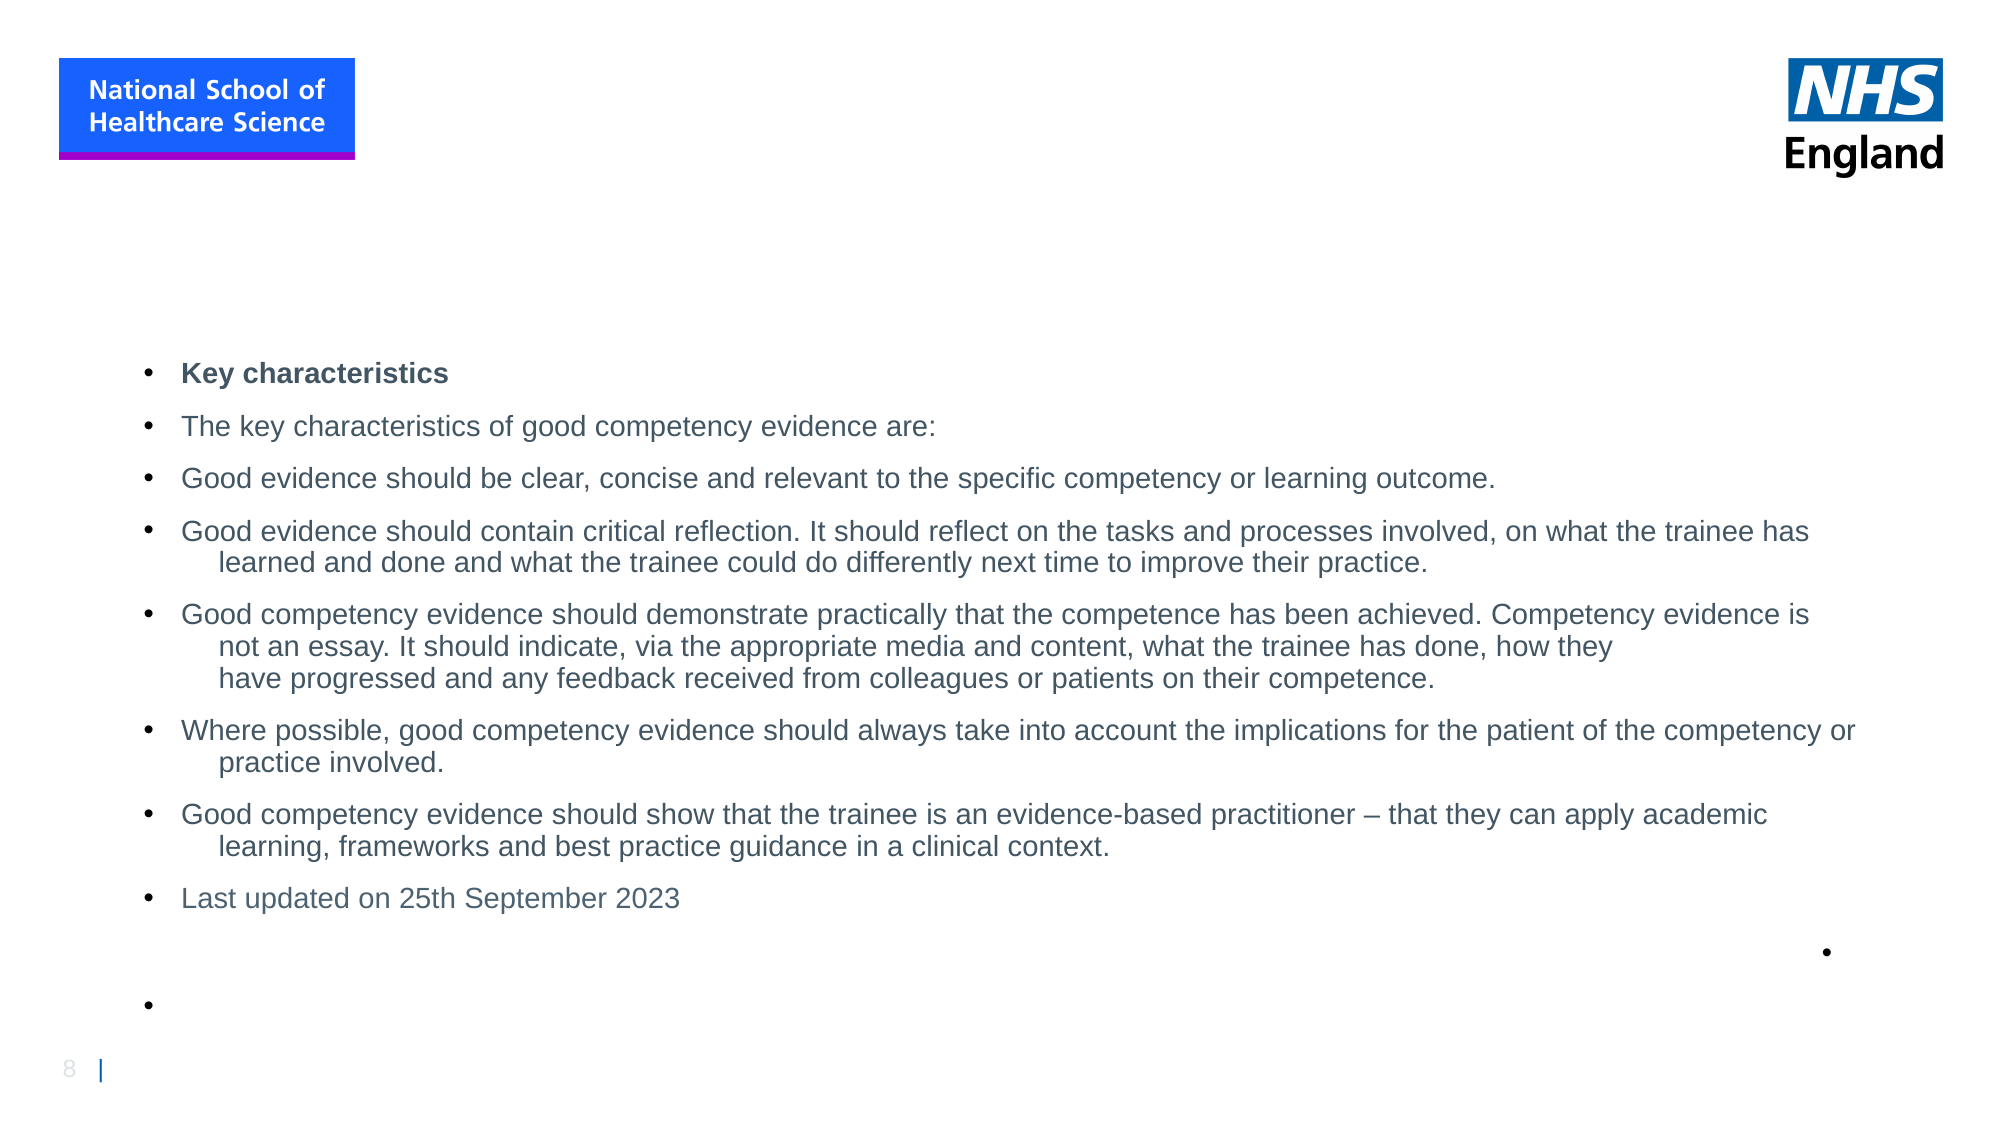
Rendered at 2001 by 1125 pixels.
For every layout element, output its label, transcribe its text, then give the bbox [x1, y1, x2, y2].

list Key characteristics The key characteristics of good competency evidence are: Good evidence should be clear, concise and relevant to the specific competency or learning outcome. Good evidence should contain critical reflection. It should reflect on the tasks and processes involved, on what the trainee has learned and done and what the trainee could do differently next time to improve their practice. Good competency evidence should demonstrate practically that the competence has been achieved. Competency evidence is not an essay. It should indicate, via the appropriate media and content, what the trainee has done, how they have progressed and any feedback received from colleagues or patients on their competence. Where possible, good competency evidence should always take into account the implications for the patient of the competency or practice involved. Good competency evidence should show that the trainee is an evidence-based practitioner – that they can apply academic learning, frameworks and best practice guidance in a clinical context. Last updated on 25th September 2023 [128, 351, 1875, 1058]
